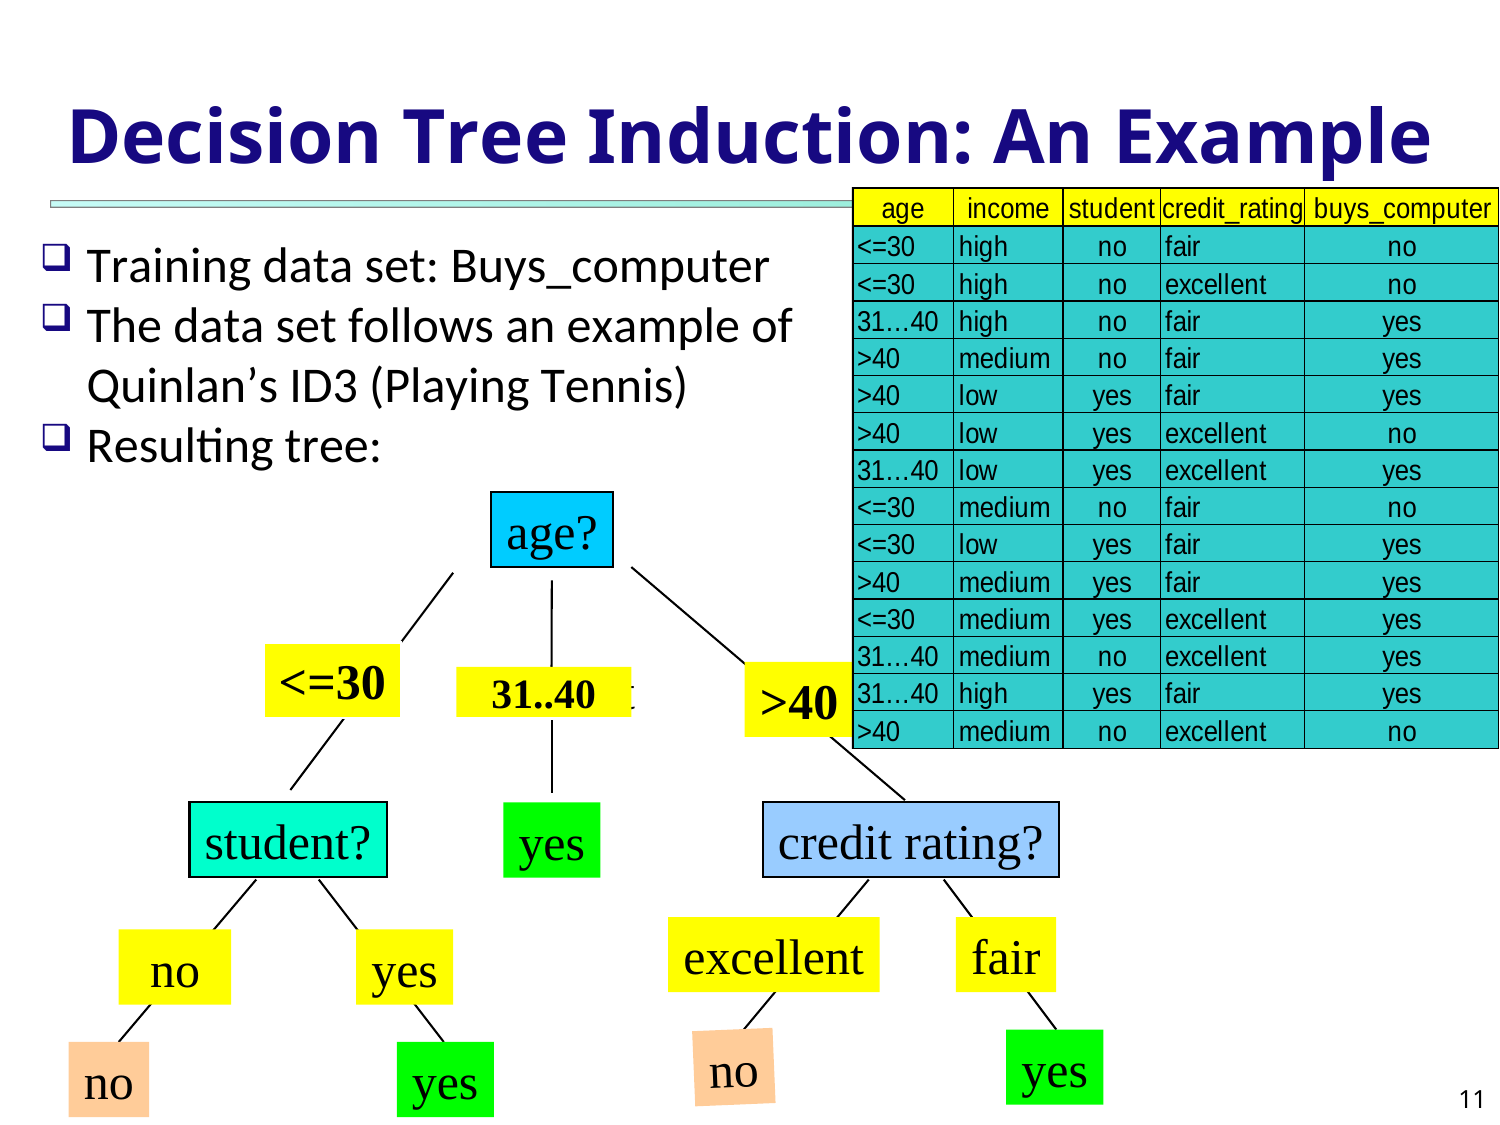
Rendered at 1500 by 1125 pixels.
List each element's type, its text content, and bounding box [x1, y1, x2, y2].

text_box no [68, 1041, 150, 1118]
text_box yes [356, 929, 454, 1005]
text_box <=30 [263, 642, 401, 718]
text_box yes [1006, 1029, 1104, 1105]
text_box overcast [453, 651, 651, 728]
text_box age? [491, 491, 614, 568]
chart [851, 187, 1500, 751]
text_box 31..40 [456, 666, 632, 717]
text_box no [118, 929, 232, 1005]
text_box yes [396, 1041, 494, 1118]
text_box no [692, 1027, 776, 1107]
text_box Training data set: Buys_computer The data set follows an example of Quinlan’s ID3 (Playing Tennis) Resulting tree: [24, 224, 874, 481]
text_box credit rating? [762, 801, 1060, 878]
text_box fair [955, 917, 1057, 993]
text_box <number> [1189, 1062, 1500, 1125]
text_box >40 [744, 661, 851, 737]
title Decision Tree Induction: An Example [0, 0, 1500, 187]
text_box excellent [668, 917, 880, 993]
text_box yes [503, 802, 601, 878]
text_box student? [189, 801, 387, 878]
